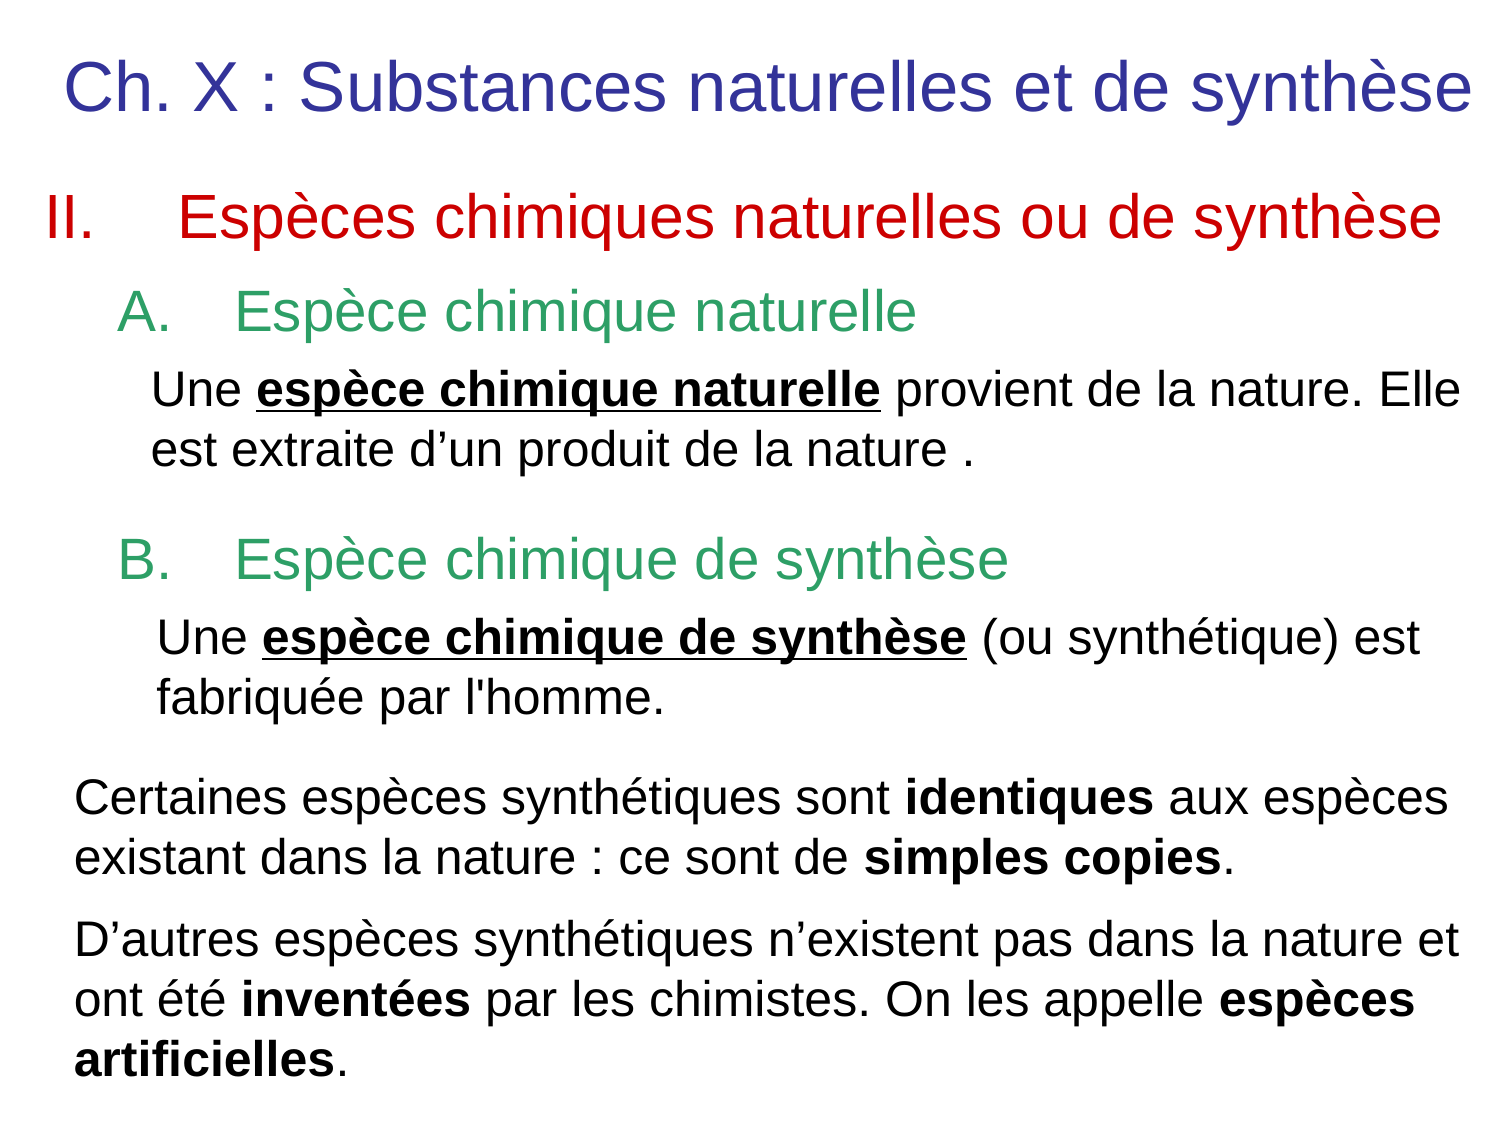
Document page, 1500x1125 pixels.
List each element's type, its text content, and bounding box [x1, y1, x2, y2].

title Ch. X : Substances naturelles et de synthèse [29, 22, 1500, 148]
text_box Une espèce chimique naturelle provient de la nature. Elle est extraite d’un produit de la nature . [135, 349, 1489, 485]
text_box B. Espèce chimique de synthèse [27, 513, 1093, 638]
text_box A. Espèce chimique naturelle [27, 265, 1152, 355]
text_box D’autres espèces synthétiques n’existent pas dans la nature et ont été inventées par les chimistes. On les appelle espèces artificielles. [59, 898, 1477, 1094]
text_box Une espèce chimique de synthèse (ou synthétique) est fabriquée par l'homme. [141, 597, 1500, 733]
text_box II. Espèces chimiques naturelles ou de synthèse [29, 167, 1500, 281]
text_box Certaines espèces synthétiques sont identiques aux espèces existant dans la nature : ce sont de simples copies. [59, 756, 1477, 892]
